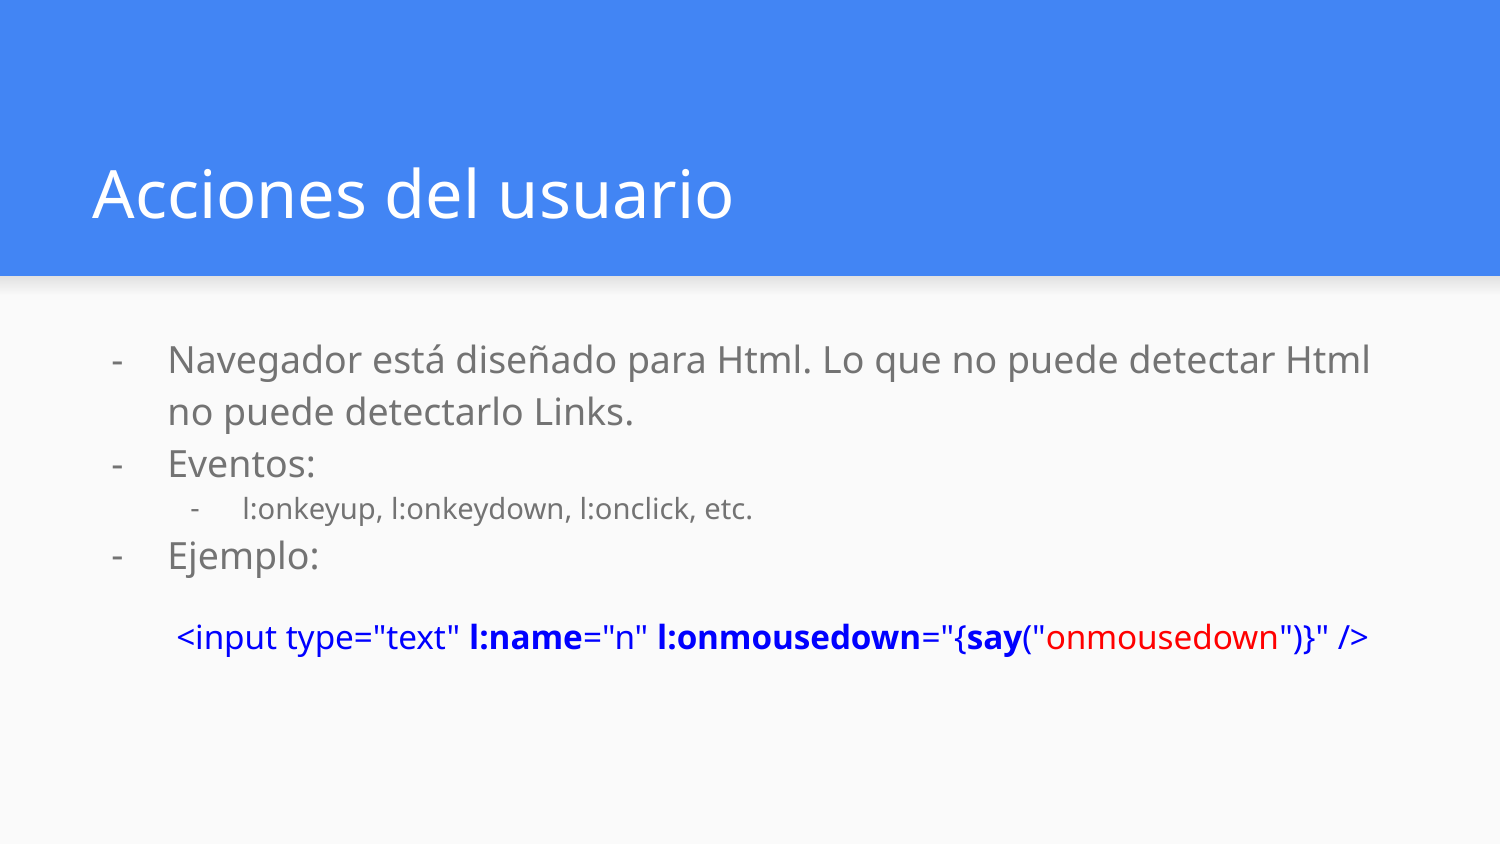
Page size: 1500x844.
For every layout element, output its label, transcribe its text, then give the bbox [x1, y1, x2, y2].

title Acciones del usuario [77, 121, 1427, 248]
list Navegador está diseñado para Html. Lo que no puede detectar Html no puede detectarlo Links. Eventos: l:onkeyup, l:onkeydown, l:onclick, etc. Ejemplo: <input type="text" l:name="n" l:onmousedown="{say("onmousedown")}" /> [77, 314, 1427, 760]
